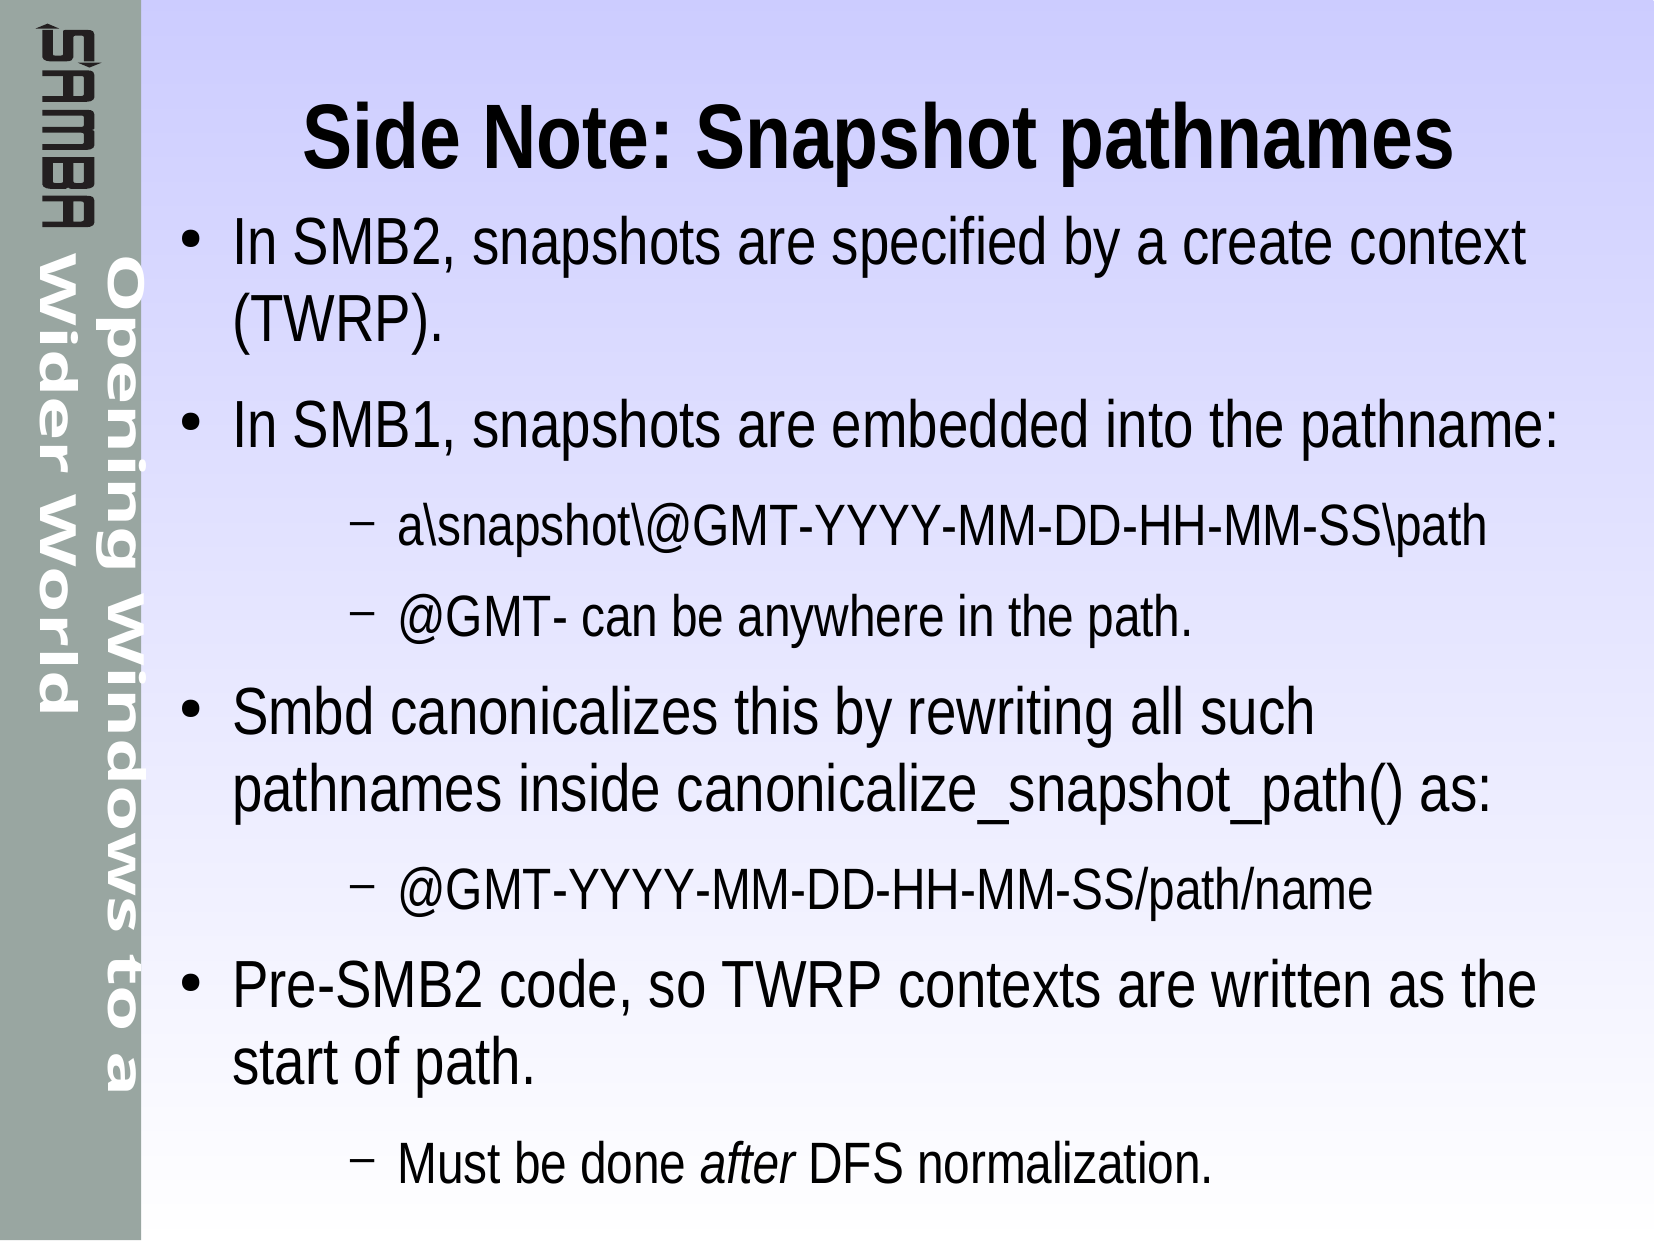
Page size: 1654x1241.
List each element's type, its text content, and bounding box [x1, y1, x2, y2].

title Side Note: Snapshot pathnames [173, 31, 1586, 239]
list In SMB2, snapshots are specified by a create context (TWRP). In SMB1, snapshots are embedded into the pathname: a\snapshot\@GMT-YYYY-MM-DD-HH-MM-SS\path @GMT- can be anywhere in the path. Smbd canonicalizes this by rewriting all such pathnames inside canonicalize_snapshot_path() as: @GMT-YYYY-MM-DD-HH-MM-SS/path/name Pre-SMB2 code, so TWRP contexts are written as the start of path. Must be done after DFS normalization. [161, 202, 1574, 1196]
